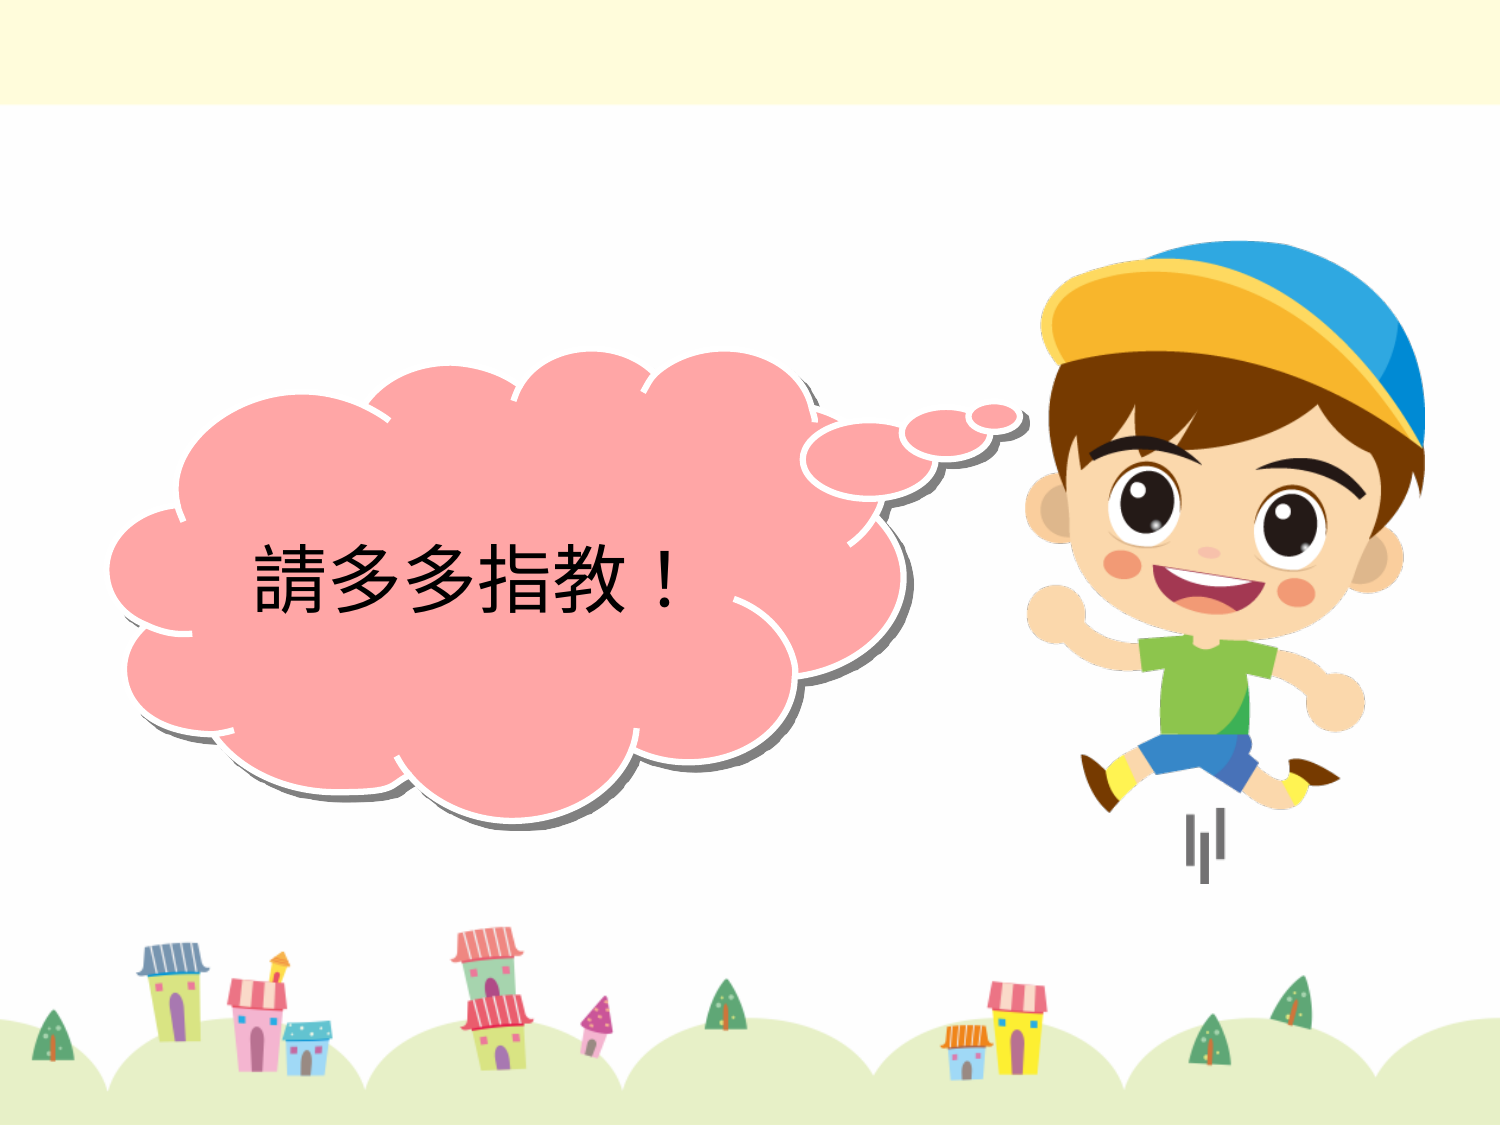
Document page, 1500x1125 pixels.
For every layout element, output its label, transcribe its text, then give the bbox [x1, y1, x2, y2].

picture [0, 0, 1500, 1125]
text_box 請多多指教！ [106, 348, 1021, 821]
